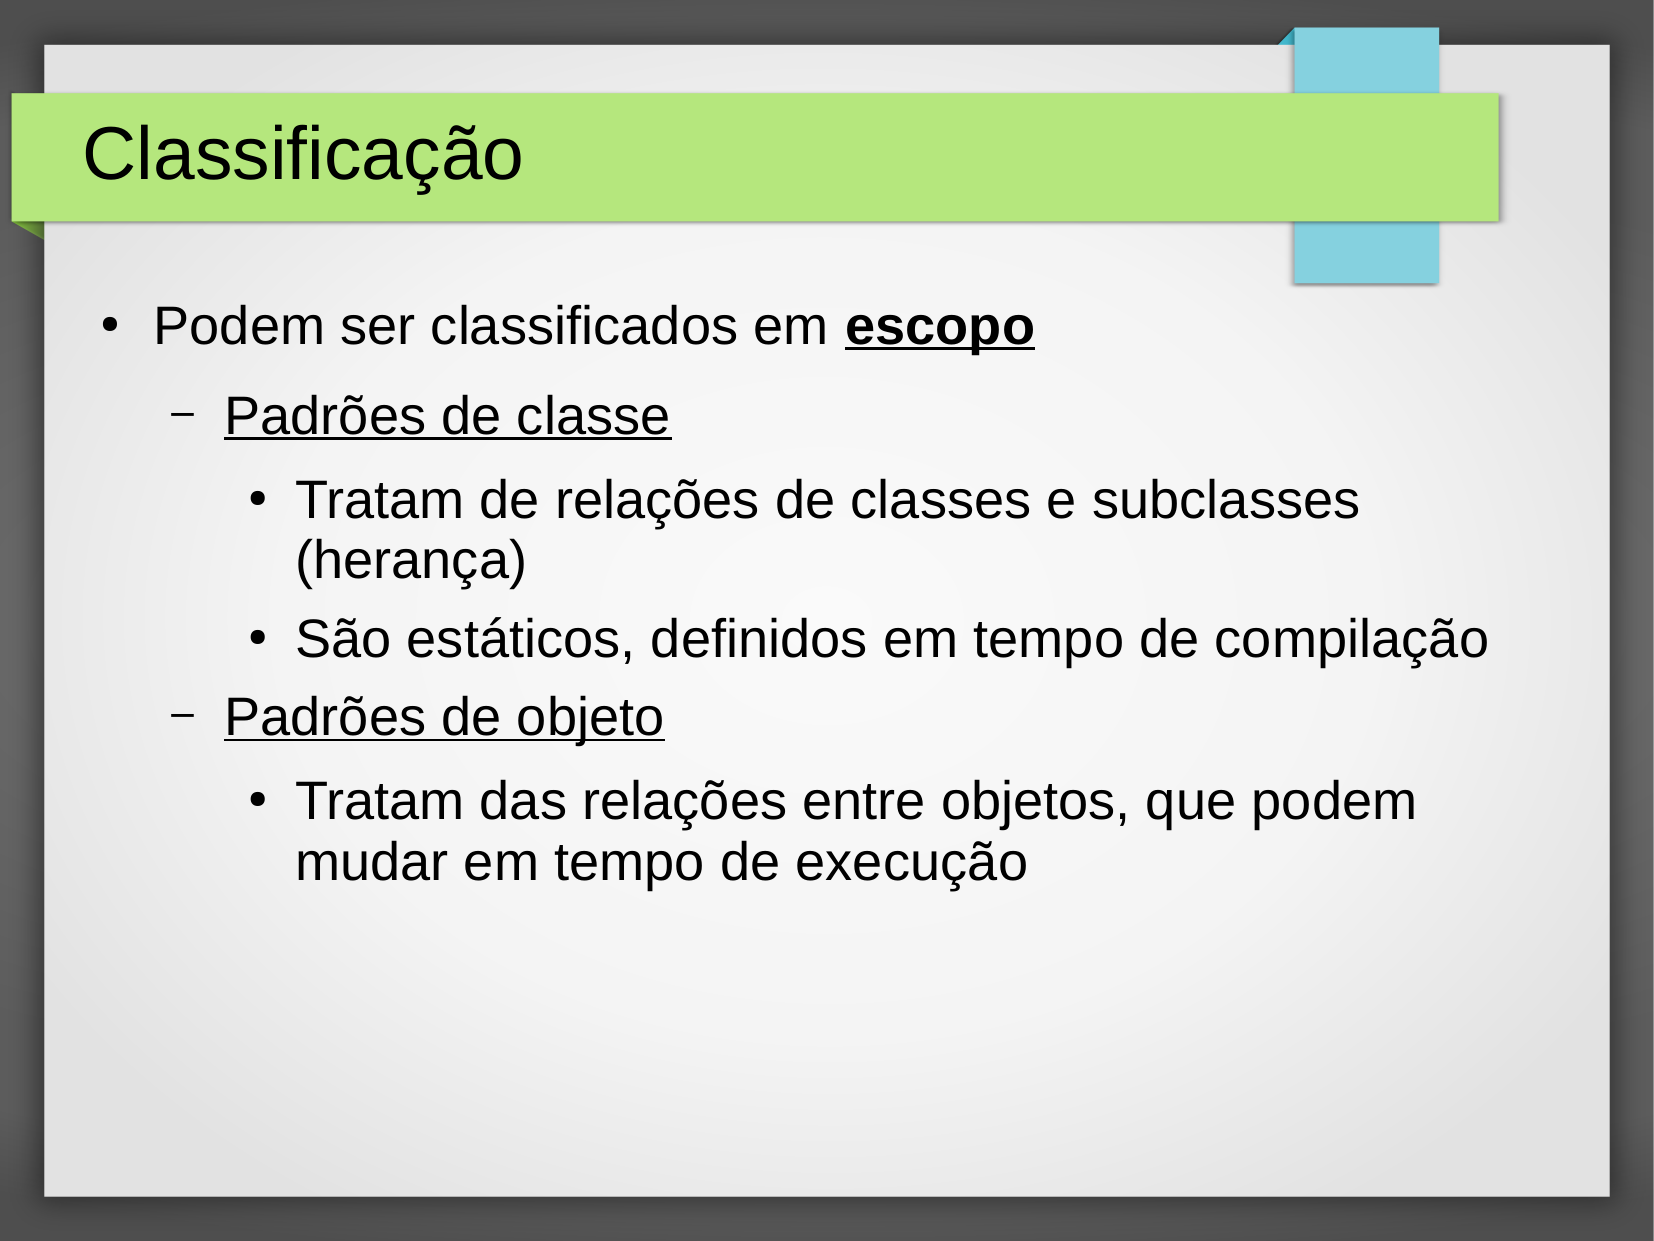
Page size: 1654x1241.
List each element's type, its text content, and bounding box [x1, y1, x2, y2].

picture [0, 0, 1654, 1241]
list Podem ser classificados em escopo Padrões de classe Tratam de relações de classes e subclasses (herança) São estáticos, definidos em tempo de compilação Padrões de objeto Tratam das relações entre objetos, que podem mudar em tempo de execução [82, 295, 1571, 1170]
title Classificação [82, 94, 1264, 213]
